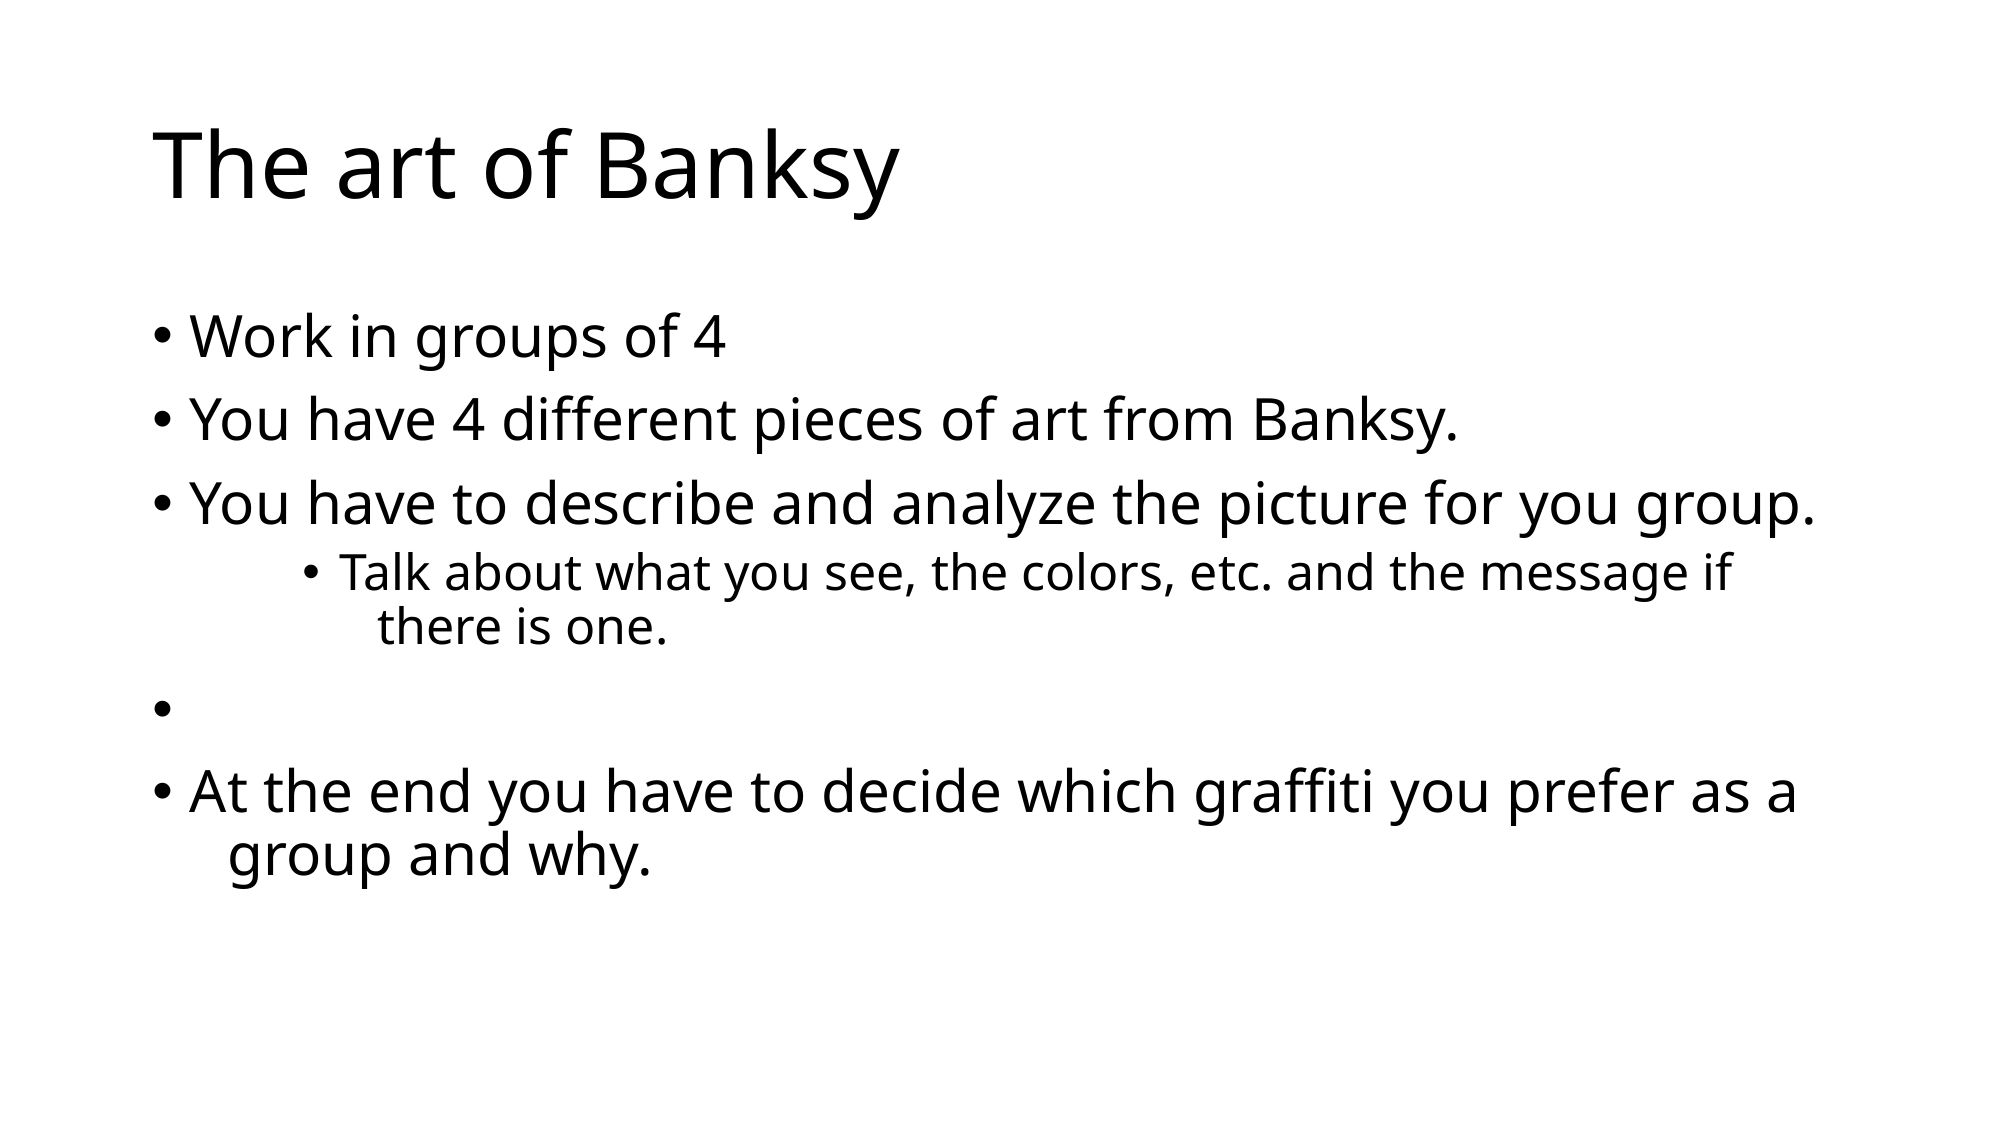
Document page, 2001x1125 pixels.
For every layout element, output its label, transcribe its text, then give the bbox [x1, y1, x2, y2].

list Work in groups of 4 You have 4 different pieces of art from Banksy. You have to describe and analyze the picture for you group. Talk about what you see, the colors, etc. and the message if there is one. At the end you have to decide which graffiti you prefer as a group and why. [137, 299, 1863, 1014]
title The art of Banksy [137, 59, 1863, 278]
